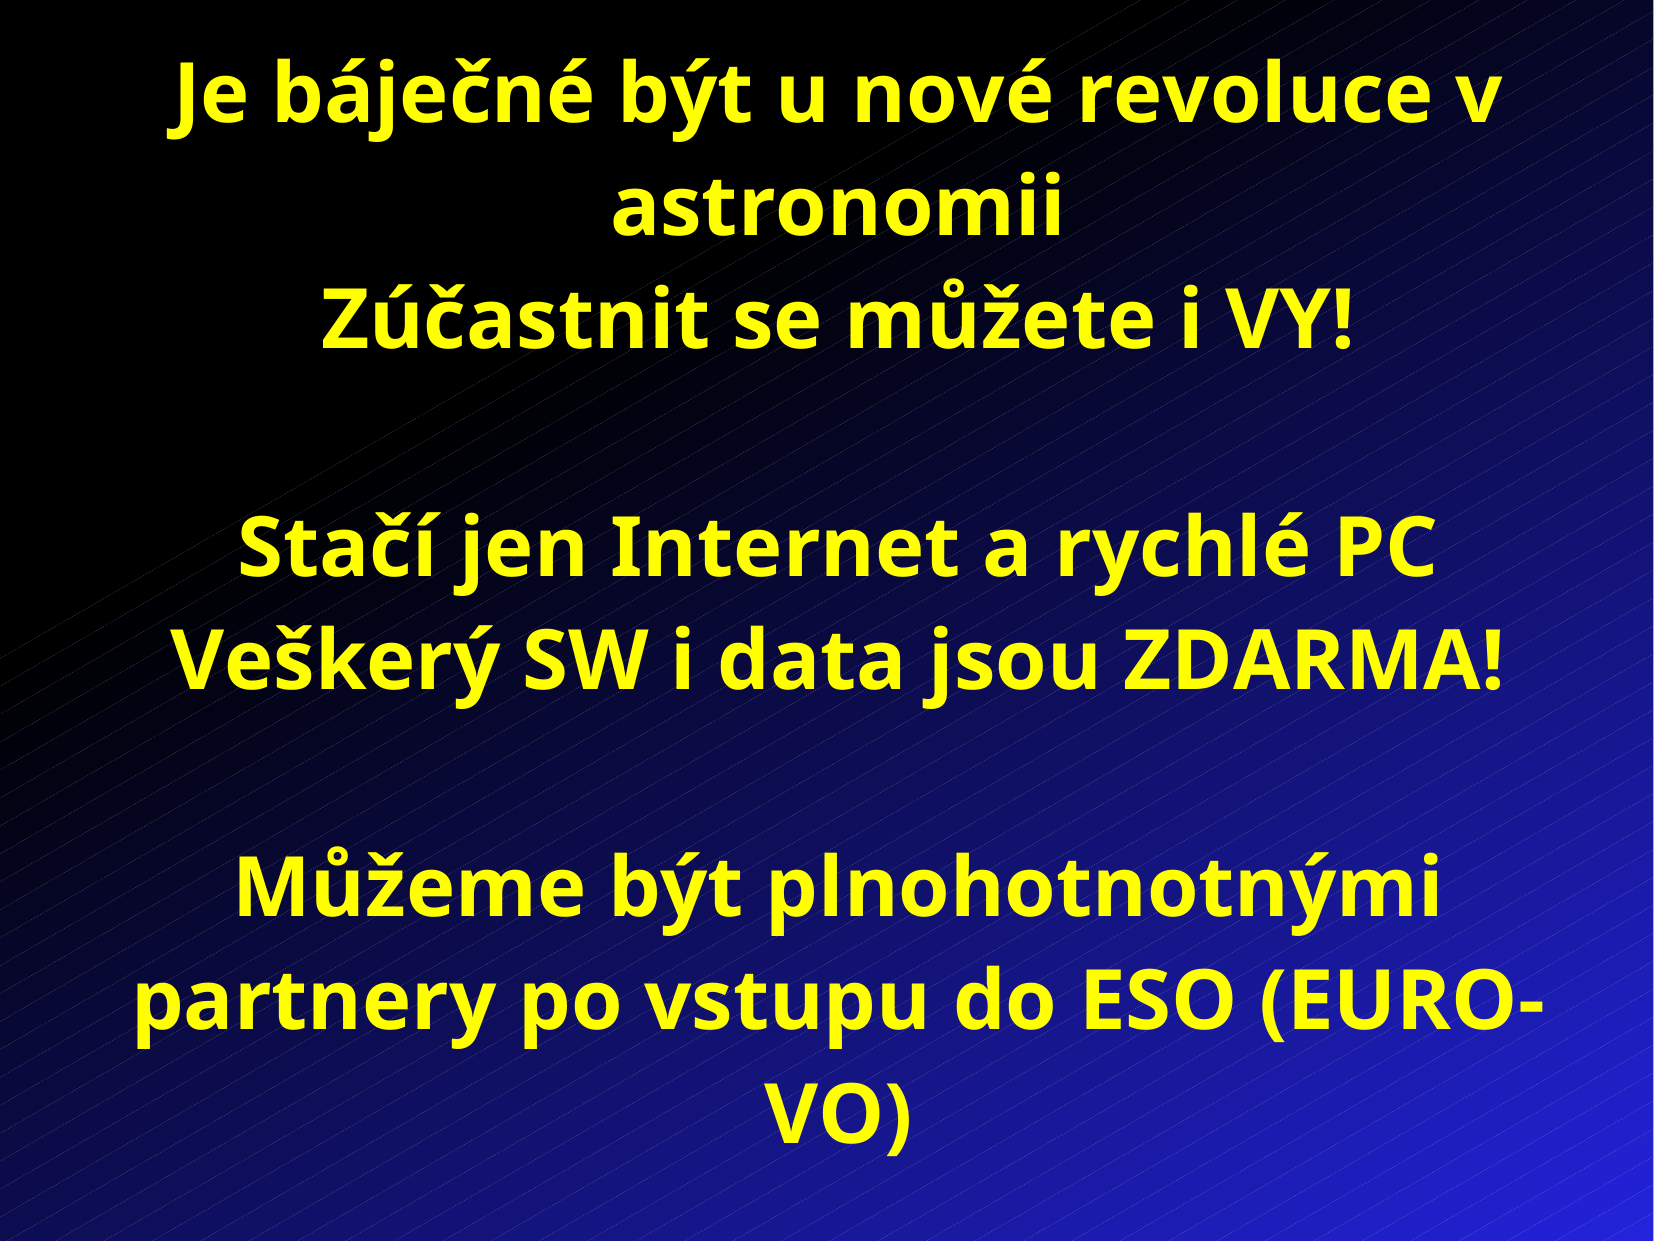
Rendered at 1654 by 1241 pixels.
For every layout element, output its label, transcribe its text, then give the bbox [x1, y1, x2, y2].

title Je báječné být u nové revoluce v astronomii Zúčastnit se můžete i VY! Stačí jen Internet a rychlé PC Veškerý SW i data jsou ZDARMA! Můžeme být plnohotnotnými partnery po vstupu do ESO (EURO-VO) [82, 43, 1595, 1158]
